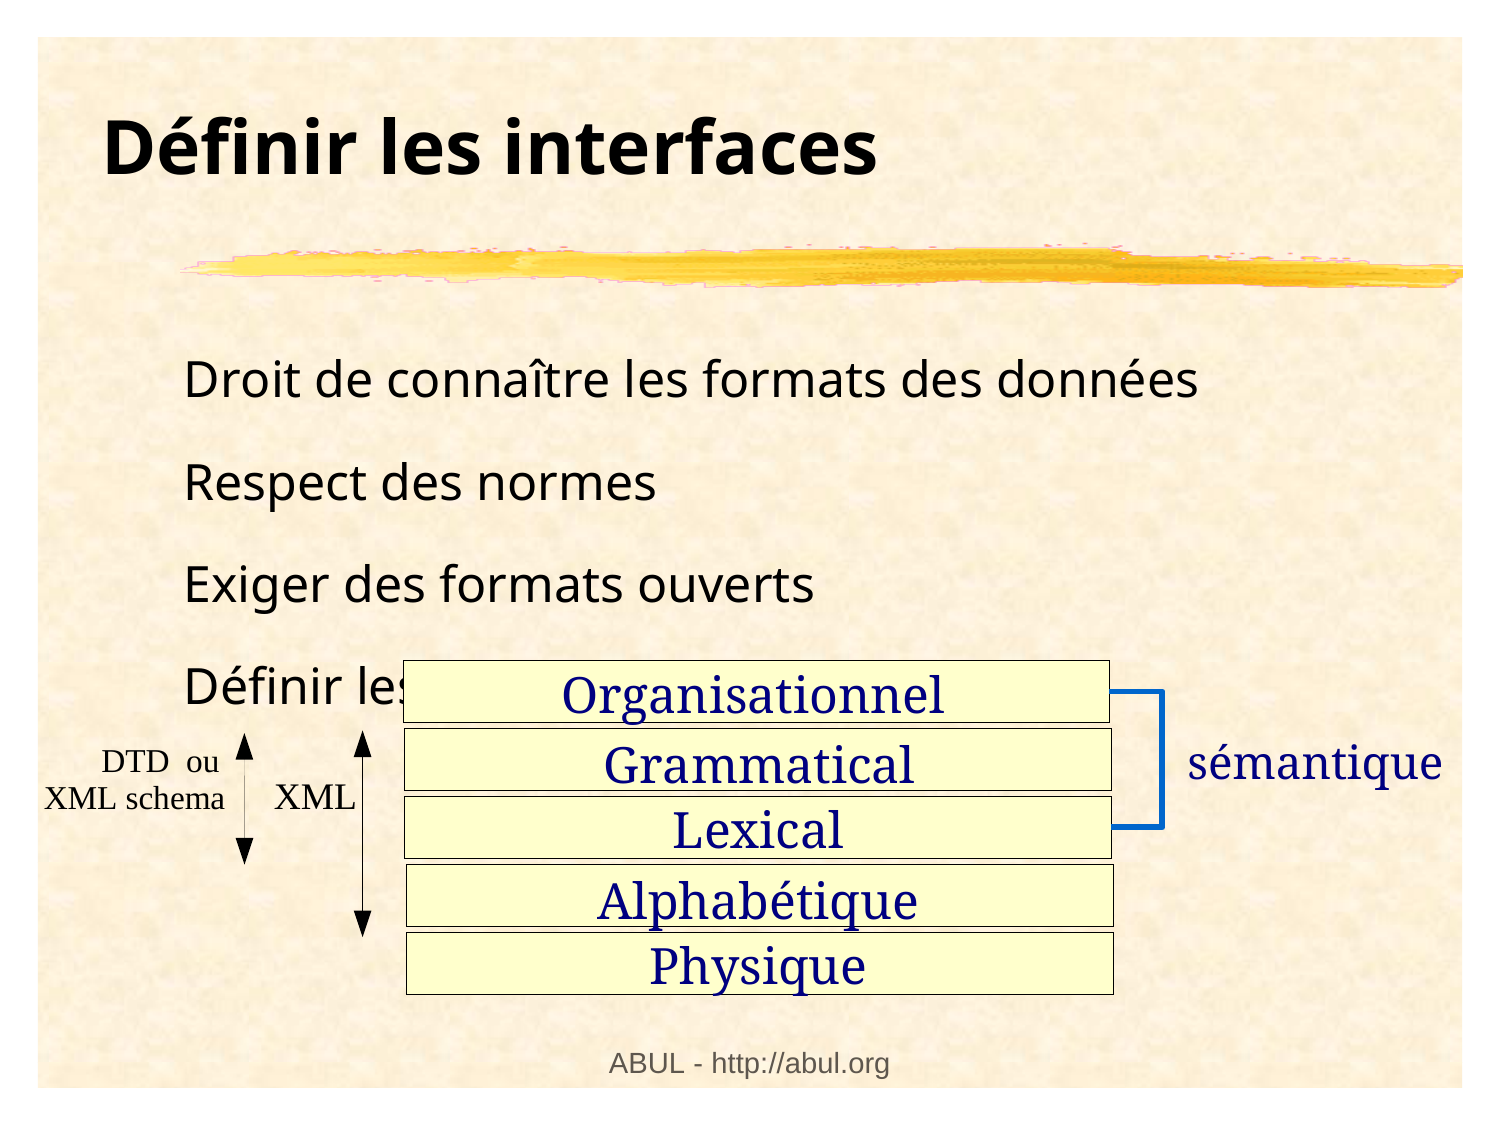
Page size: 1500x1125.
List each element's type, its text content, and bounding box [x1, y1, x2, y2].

text_box Lexical [421, 795, 1095, 856]
text_box [406, 864, 1114, 927]
text_box Organisationnel [413, 660, 1093, 721]
text_box [404, 728, 1112, 791]
title Définir les interfaces [101, 39, 1312, 253]
text_box [804, 932, 1114, 995]
text_box Grammatical [411, 730, 1108, 792]
text_box [403, 660, 624, 723]
text_box DTD ou XML schema [43, 742, 259, 836]
text_box XML [274, 775, 363, 829]
text_box Droit de connaître les formats des données Respect des normes Exiger des formats ouverts Définir les interfaces sur les 5 niveaux : [170, 309, 1382, 664]
text_box [406, 932, 718, 995]
text_box [643, 660, 1110, 723]
text_box Physique [421, 931, 1095, 992]
picture [37, 37, 1463, 1088]
text_box Alphabétique [421, 865, 1095, 927]
text_box sémantique [1168, 730, 1463, 789]
text_box [404, 796, 1112, 859]
